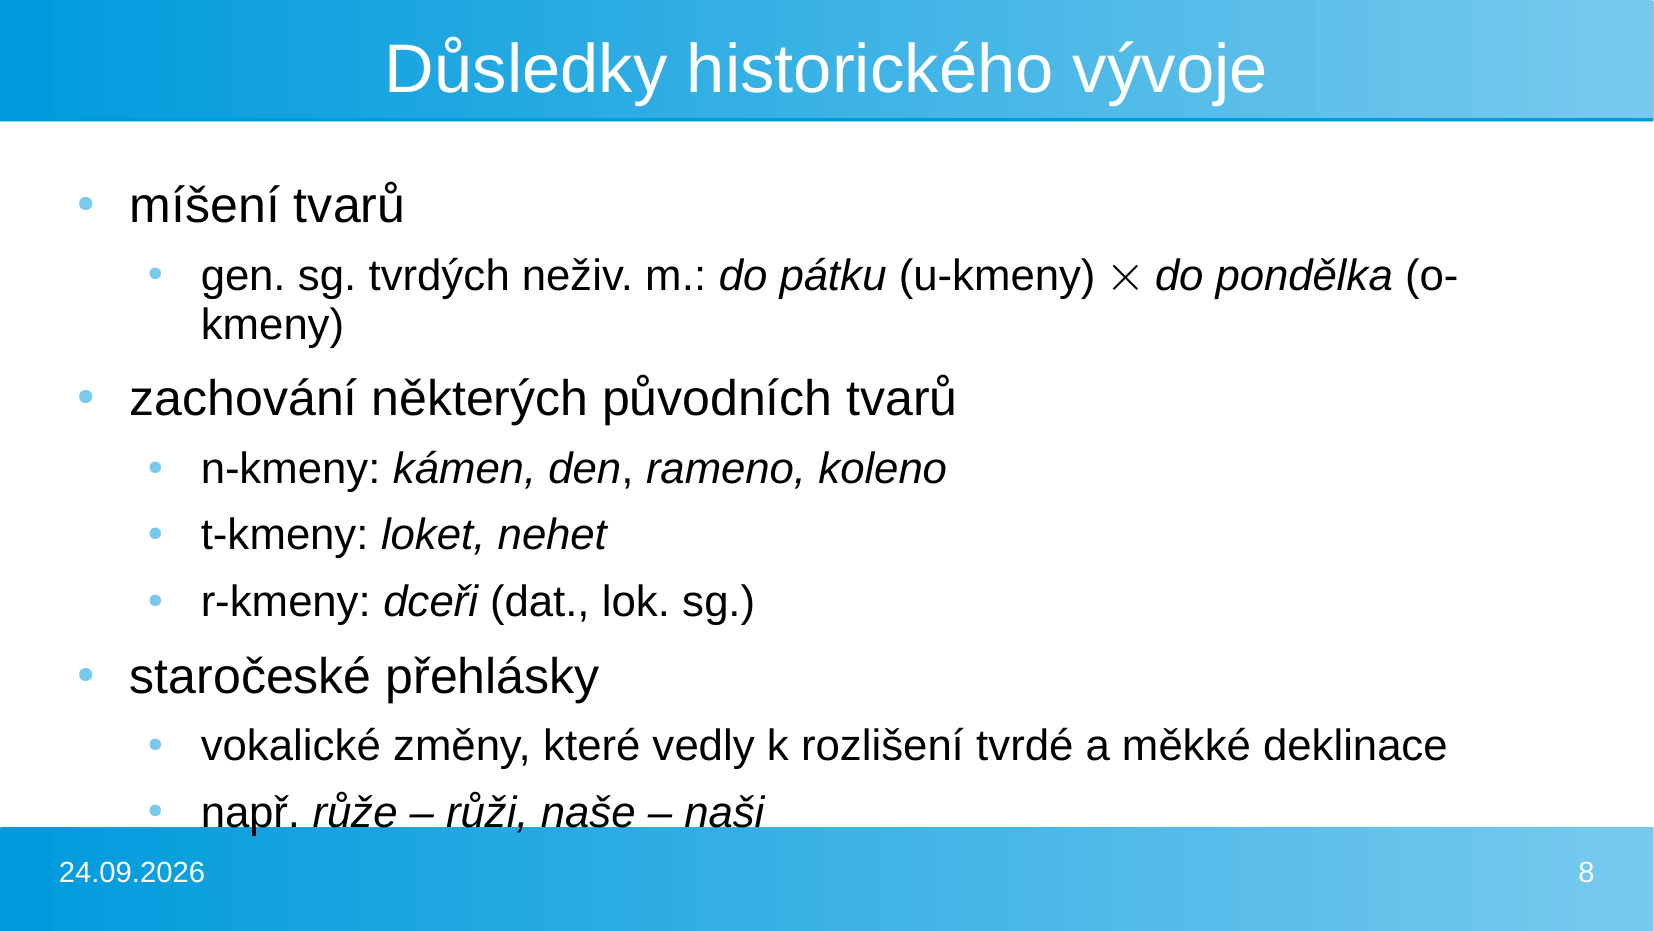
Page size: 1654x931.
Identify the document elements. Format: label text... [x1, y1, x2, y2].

list míšení tvarů gen. sg. tvrdých neživ. m.: do pátku (u-kmeny)  do pondělka (o-kmeny) zachování některých původních tvarů n-kmeny: kámen, den, rameno, koleno t-kmeny: loket, nehet r-kmeny: dceři (dat., lok. sg.) staročeské přehlásky vokalické změny, které vedly k rozlišení tvrdé a měkké deklinace např. růže – růži, naše – naši [59, 177, 1595, 768]
title Důsledky historického vývoje [59, 29, 1595, 108]
